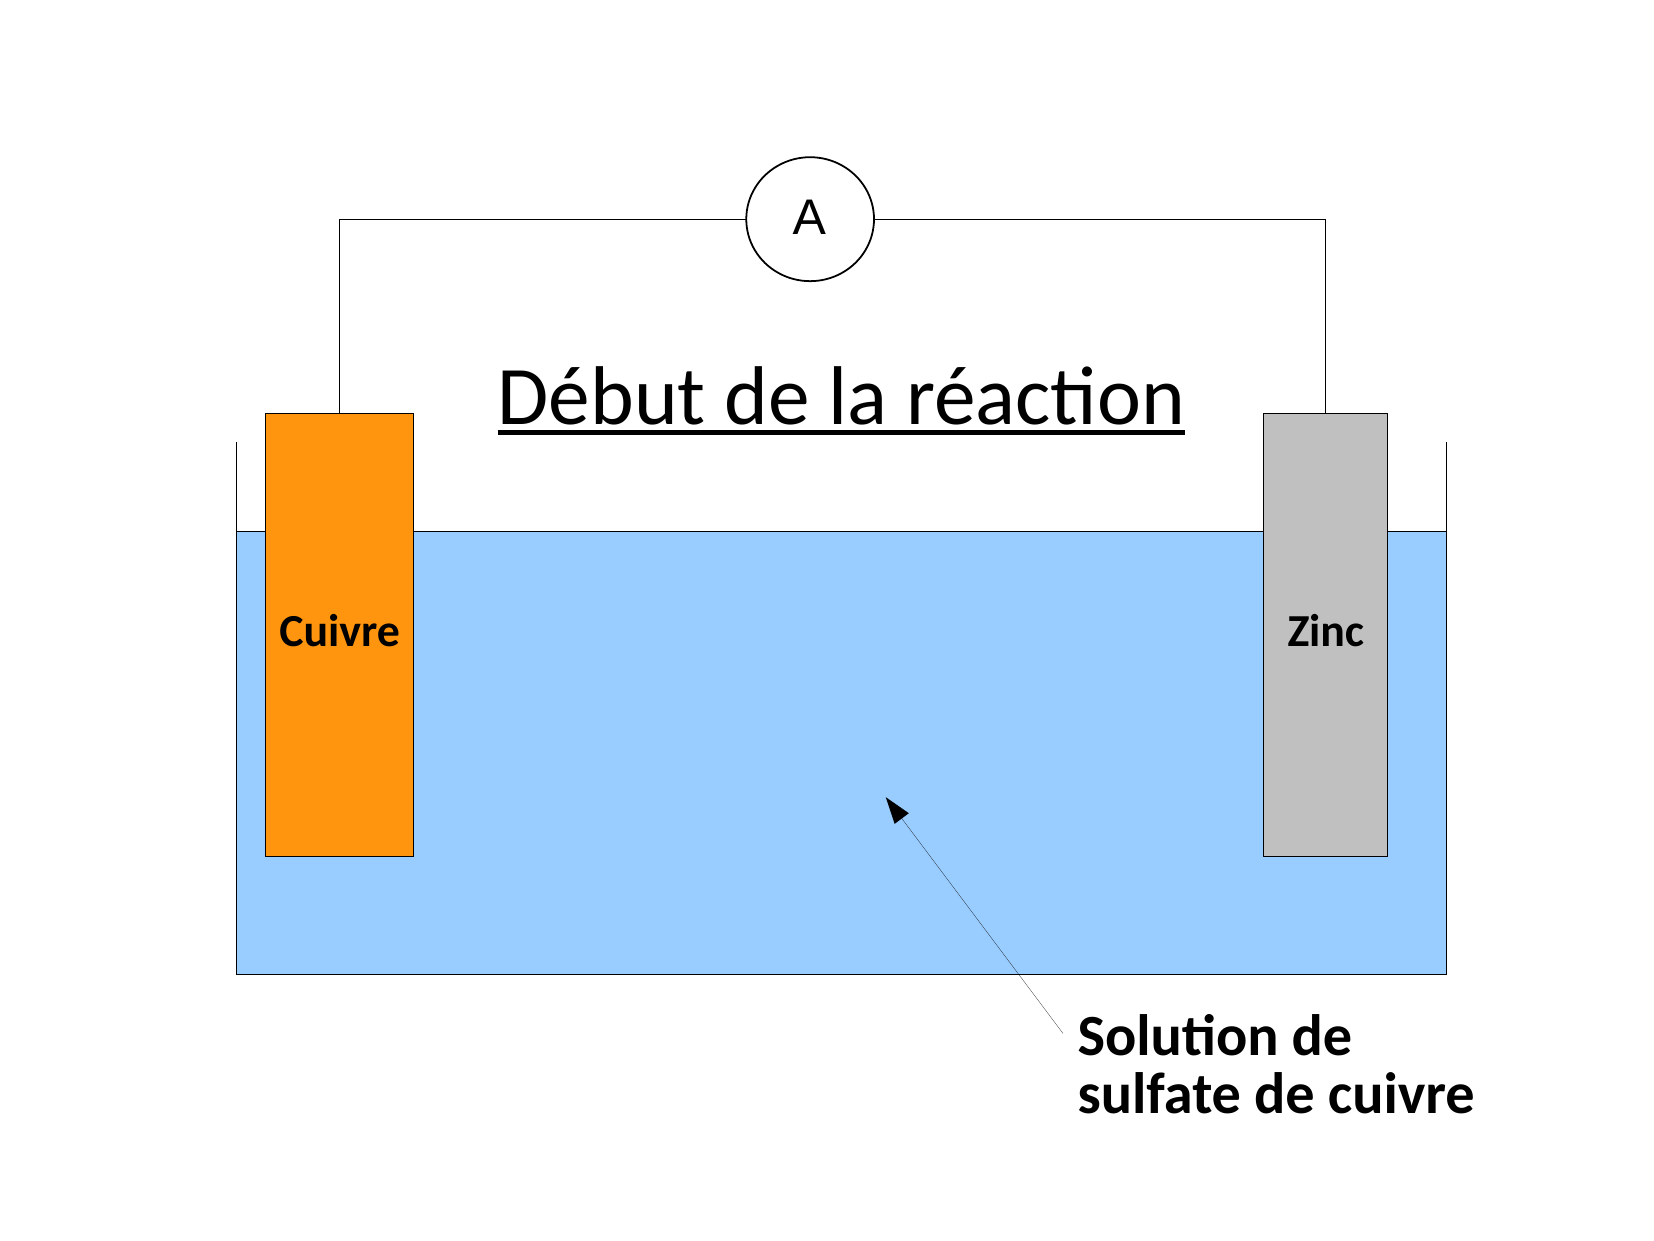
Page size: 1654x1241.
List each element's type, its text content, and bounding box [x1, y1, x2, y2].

text_box A [777, 181, 842, 281]
text_box Solution de sulfate de cuivre [1062, 1003, 1536, 1162]
text_box Cuivre [265, 413, 414, 857]
text_box Zinc [1263, 413, 1388, 857]
text_box Début de la réaction [413, 354, 1270, 471]
text_box [237, 531, 1446, 975]
text_box [746, 157, 875, 273]
